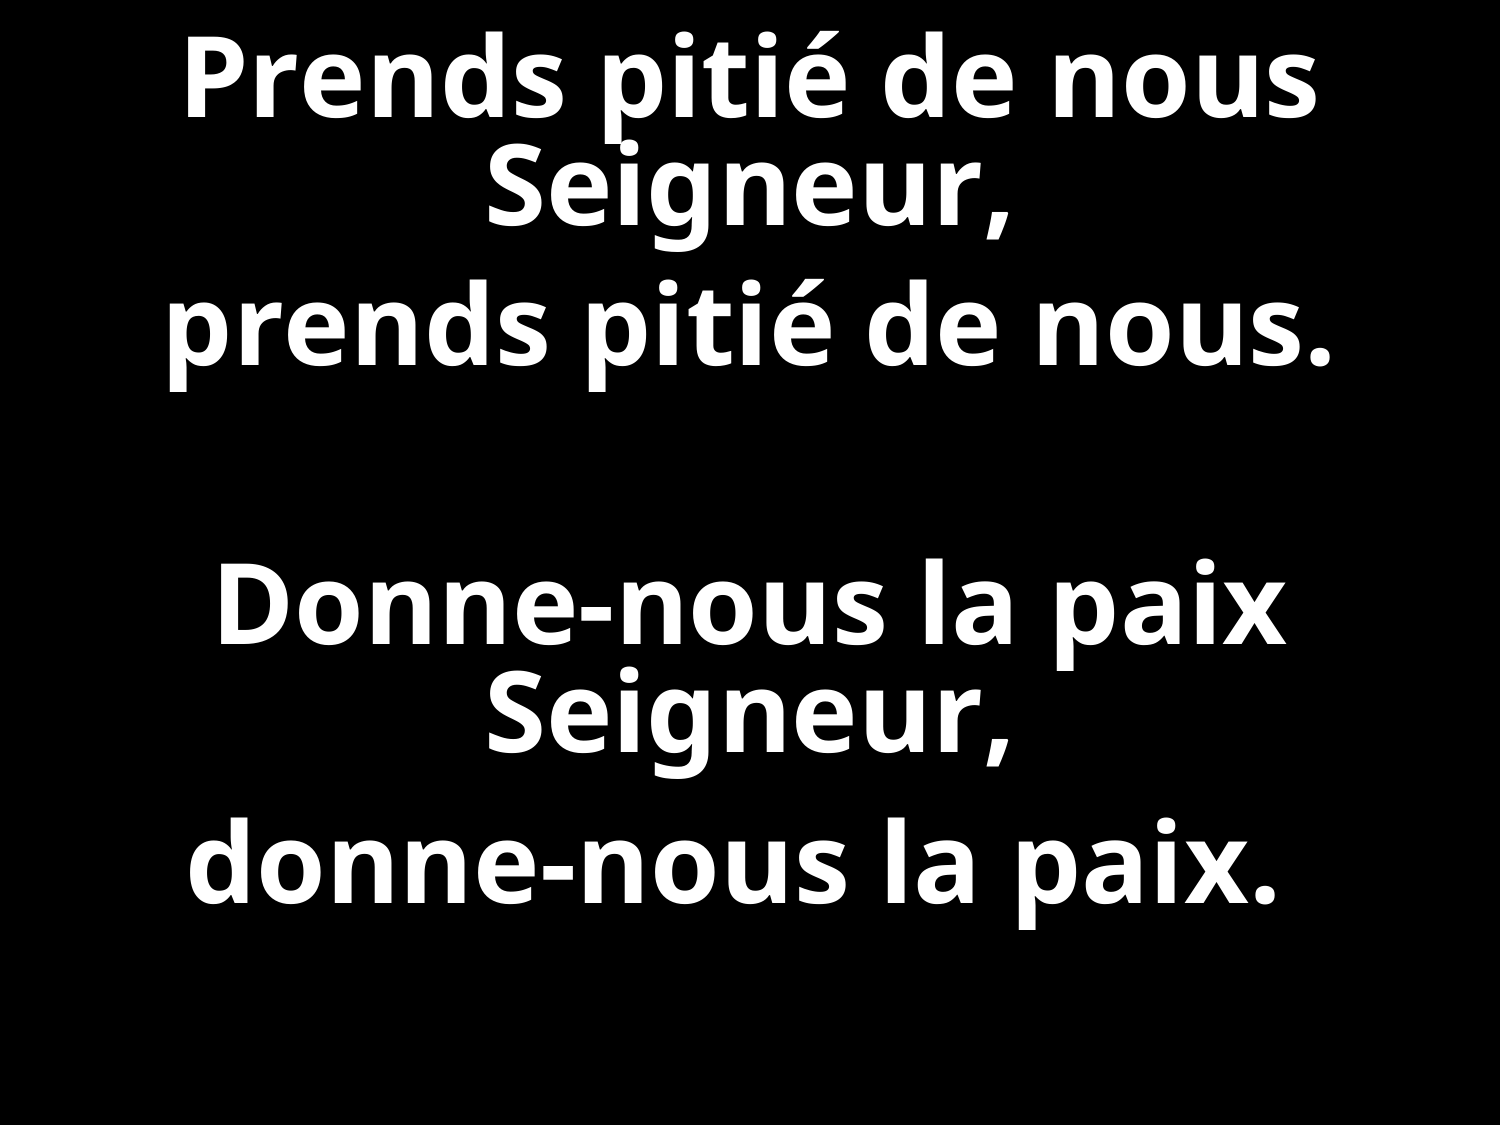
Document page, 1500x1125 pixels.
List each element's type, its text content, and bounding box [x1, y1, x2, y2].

list Prends pitié de nous Seigneur, prends pitié de nous. Donne-nous la paix Seigneur, donne-nous la paix. [11, 23, 1489, 1099]
